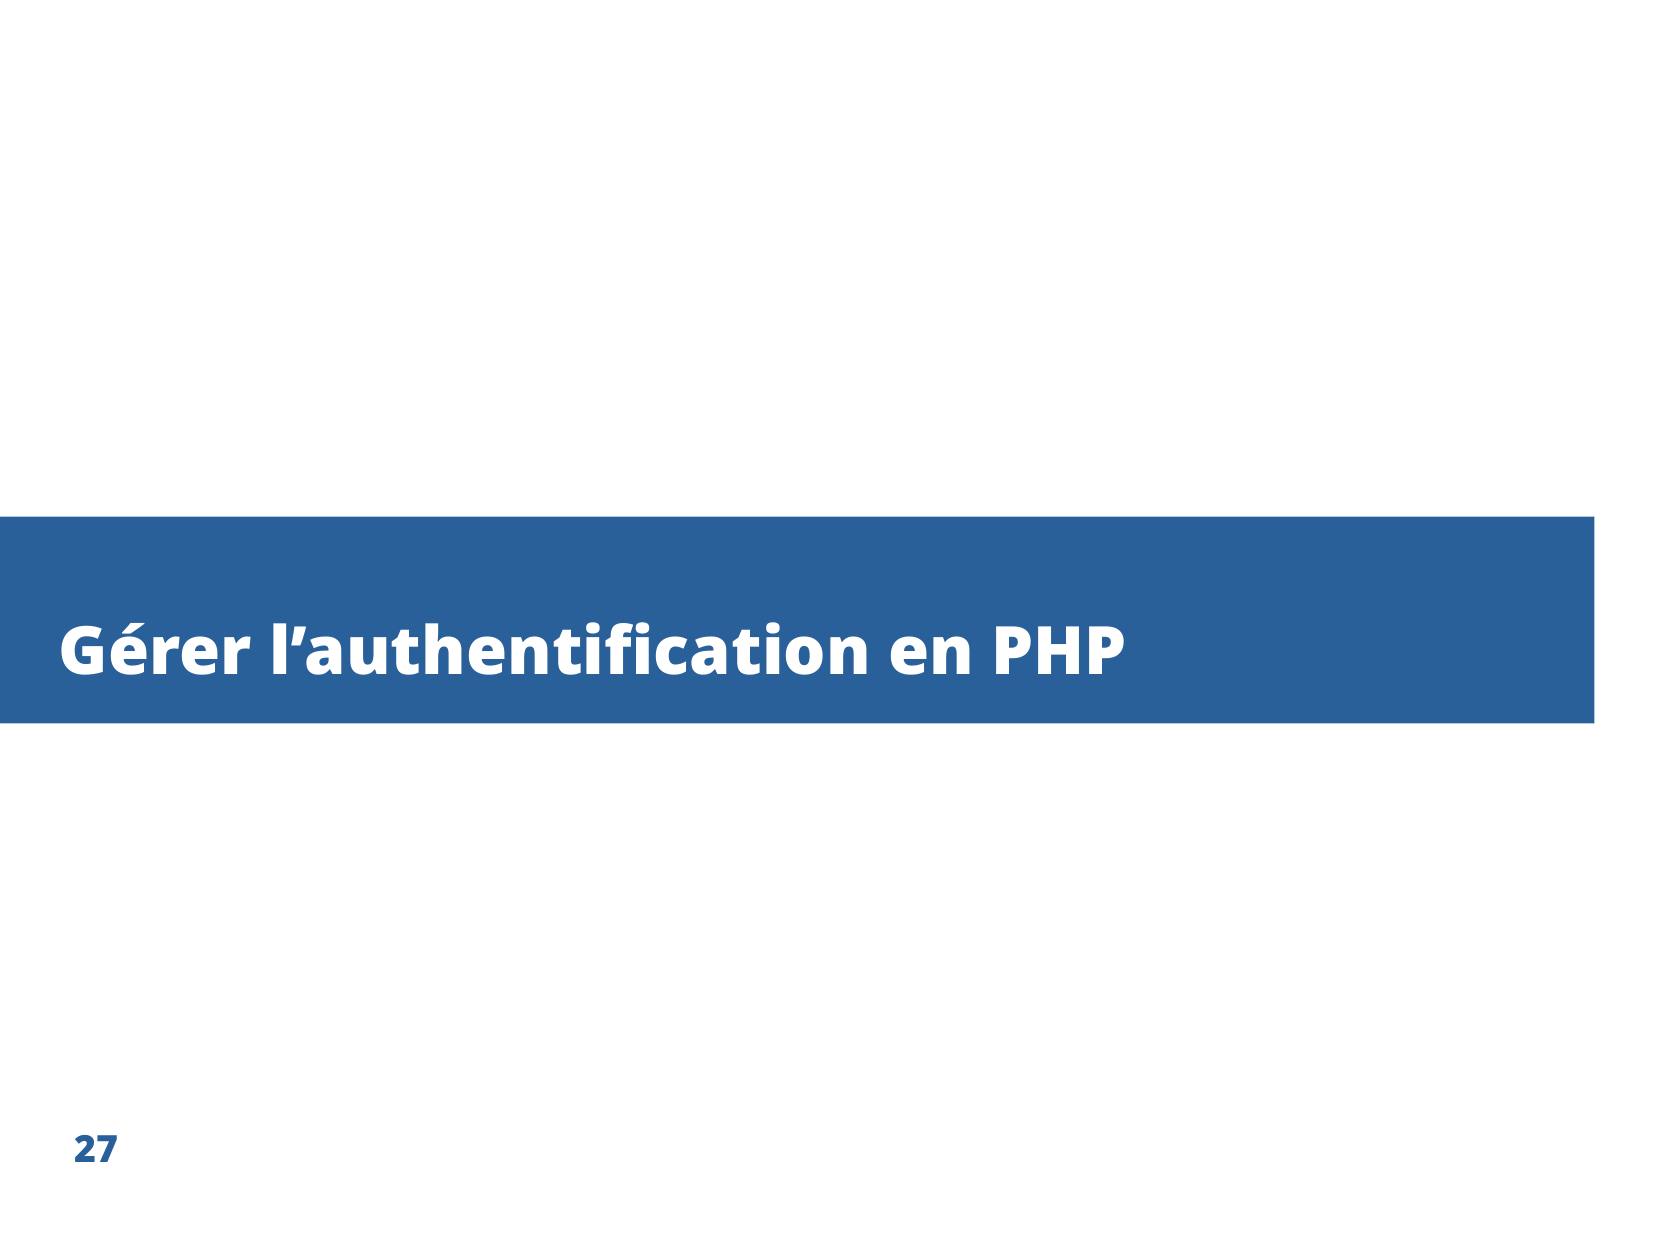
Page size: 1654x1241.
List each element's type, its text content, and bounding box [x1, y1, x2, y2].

title Gérer l’authentification en PHP [59, 546, 1595, 694]
